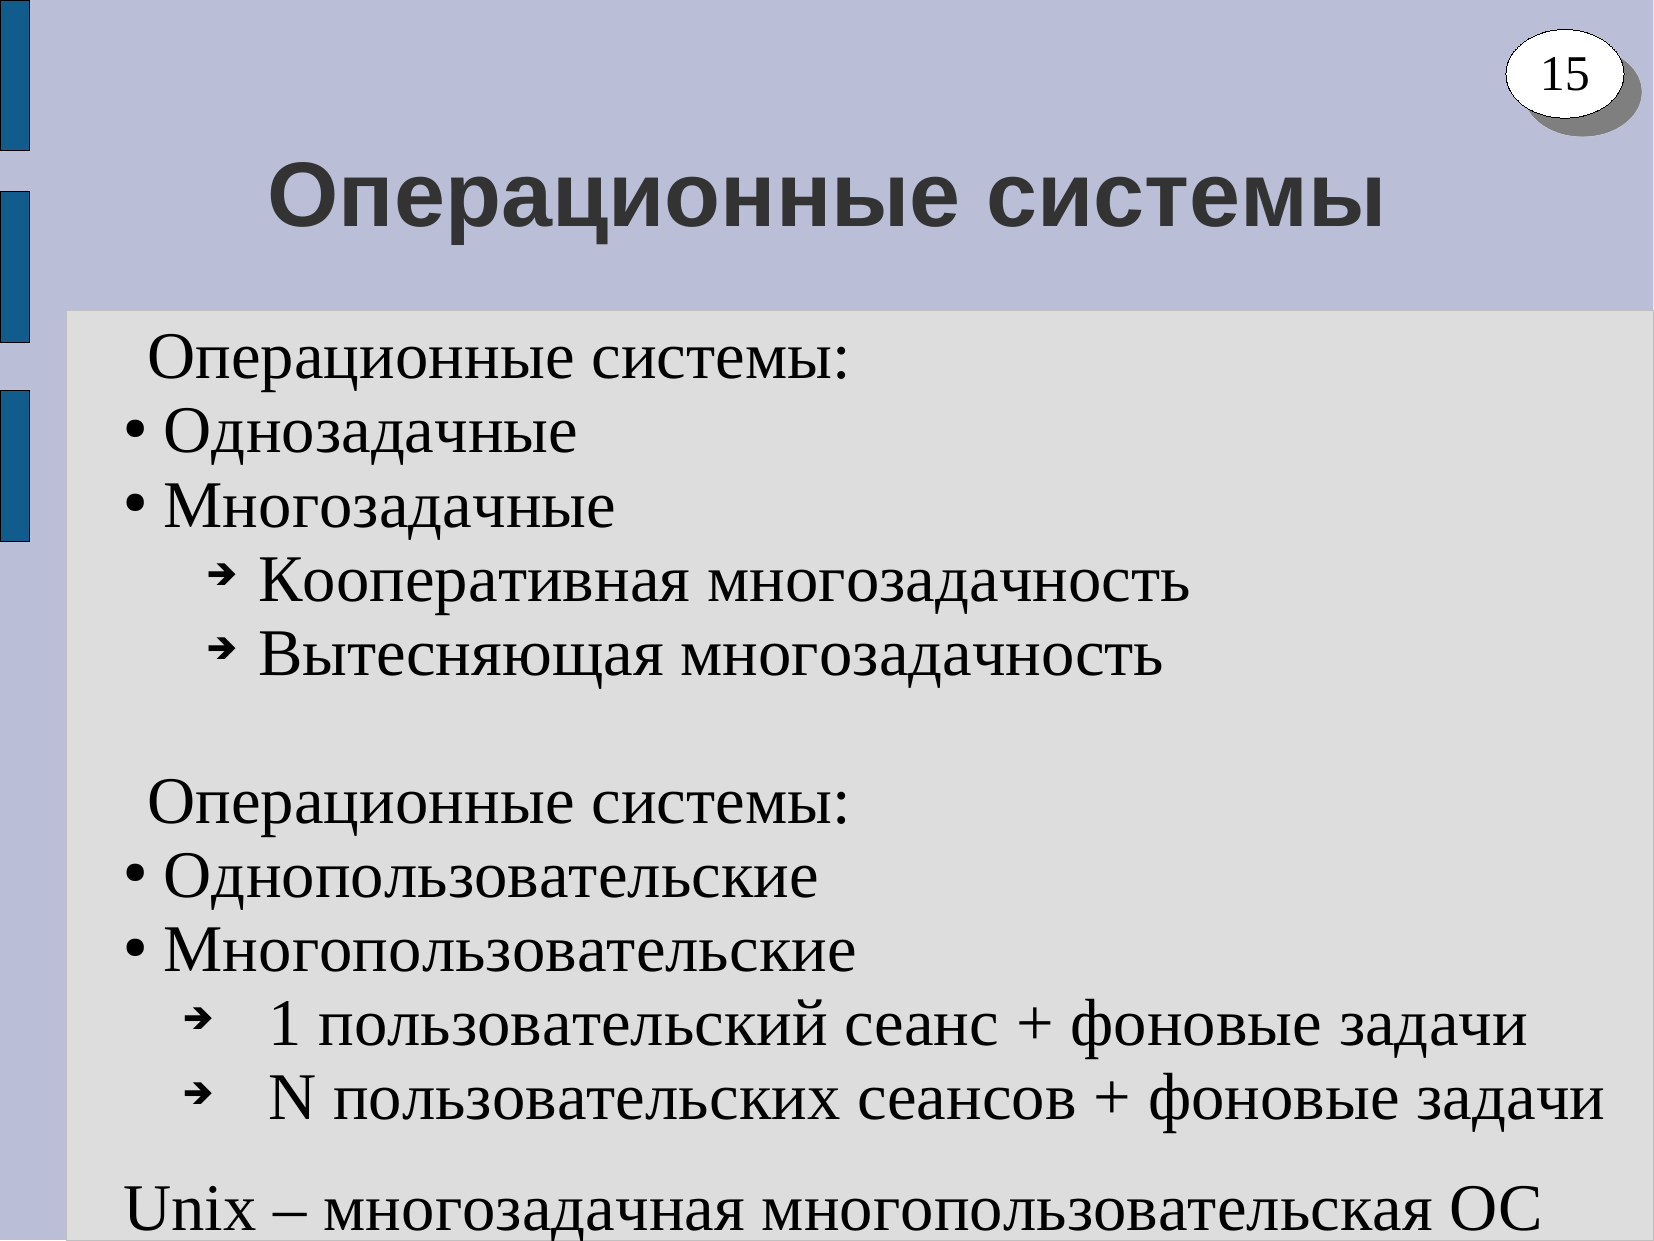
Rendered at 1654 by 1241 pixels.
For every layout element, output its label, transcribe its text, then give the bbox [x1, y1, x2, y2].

subtitle Операционные системы: Однозадачные Многозадачные Кооперативная многозадачность Вытесняющая многозадачность Операционные системы: Однопользовательские Многопользовательские 1 пользовательский сеанс + фоновые задачи N пользовательских сеансов + фоновые задачи Unix – многозадачная многопользовательская ОС [123, 319, 1625, 1241]
title Операционные системы [121, 91, 1534, 299]
text_box 15 [1505, 29, 1625, 119]
